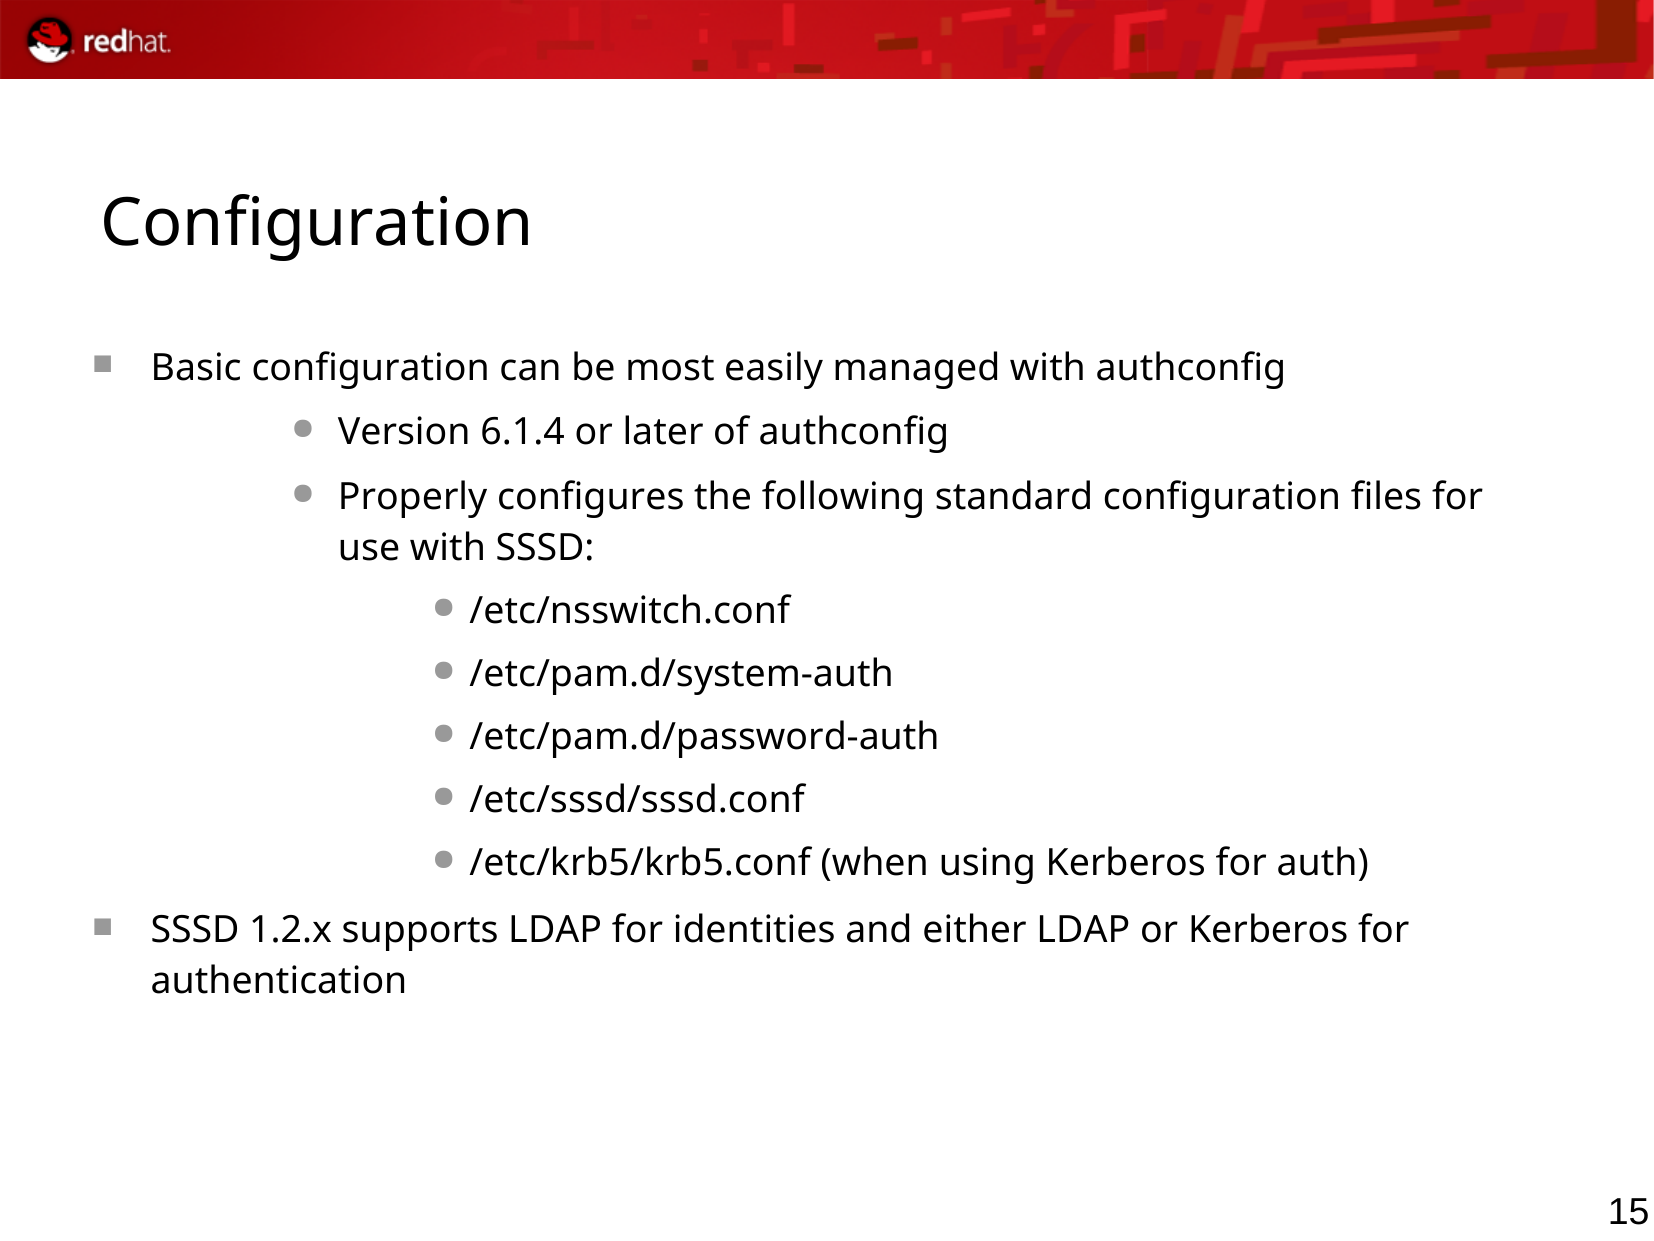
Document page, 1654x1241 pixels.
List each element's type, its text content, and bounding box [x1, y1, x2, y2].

list Basic configuration can be most easily managed with authconfig Version 6.1.4 or later of authconfig Properly configures the following standard configuration files for use with SSSD: /etc/nsswitch.conf /etc/pam.d/system-auth /etc/pam.d/password-auth /etc/sssd/sssd.conf /etc/krb5/krb5.conf (when using Kerberos for auth) SSSD 1.2.x supports LDAP for identities and either LDAP or Kerberos for authentication [94, 340, 1500, 1194]
title Configuration [100, 115, 1506, 323]
picture [0, 0, 1654, 79]
